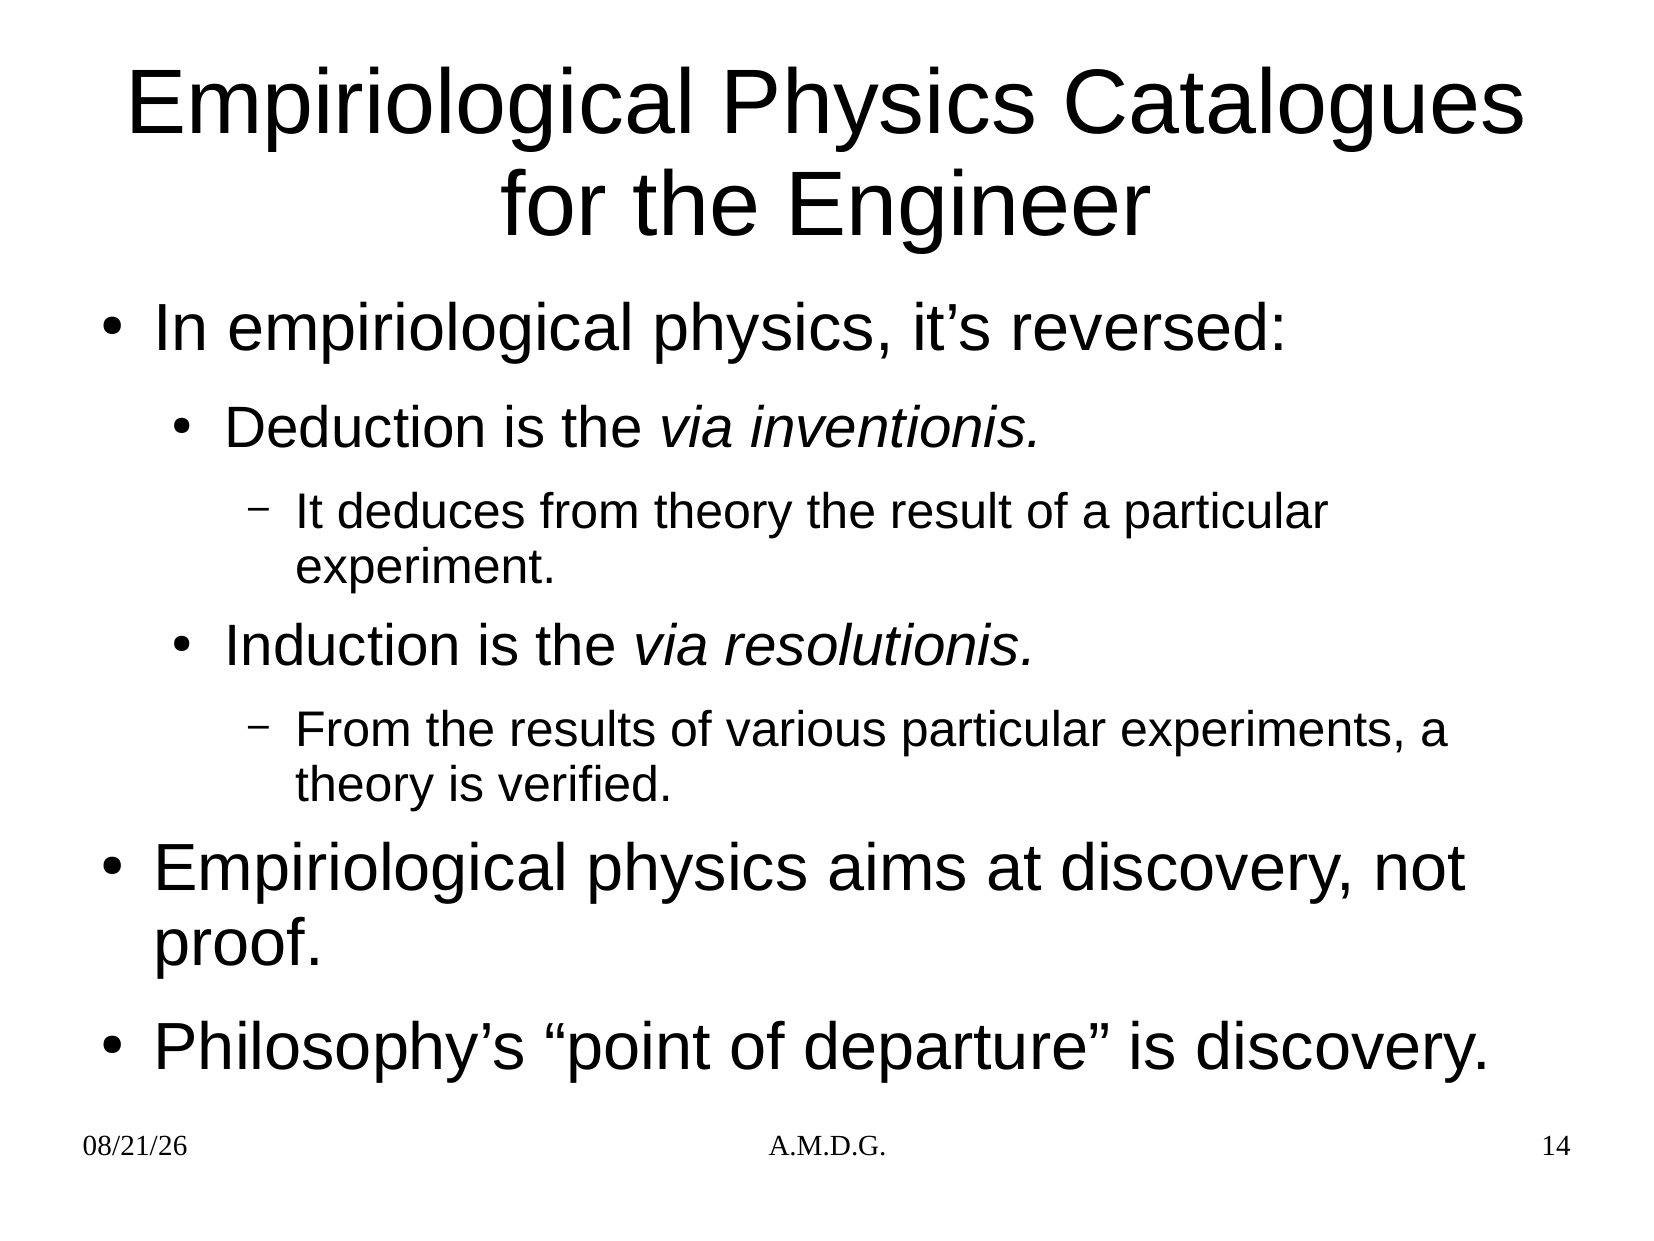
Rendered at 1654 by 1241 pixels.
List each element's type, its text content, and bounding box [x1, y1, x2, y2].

list In empiriological physics, it’s reversed: Deduction is the via inventionis. It deduces from theory the result of a particular experiment. Induction is the via resolutionis. From the results of various particular experiments, a theory is verified. Empiriological physics aims at discovery, not proof. Philosophy’s “point of departure” is discovery. [82, 290, 1571, 1109]
title Empiriological Physics Catalogues for the Engineer [82, 49, 1571, 257]
